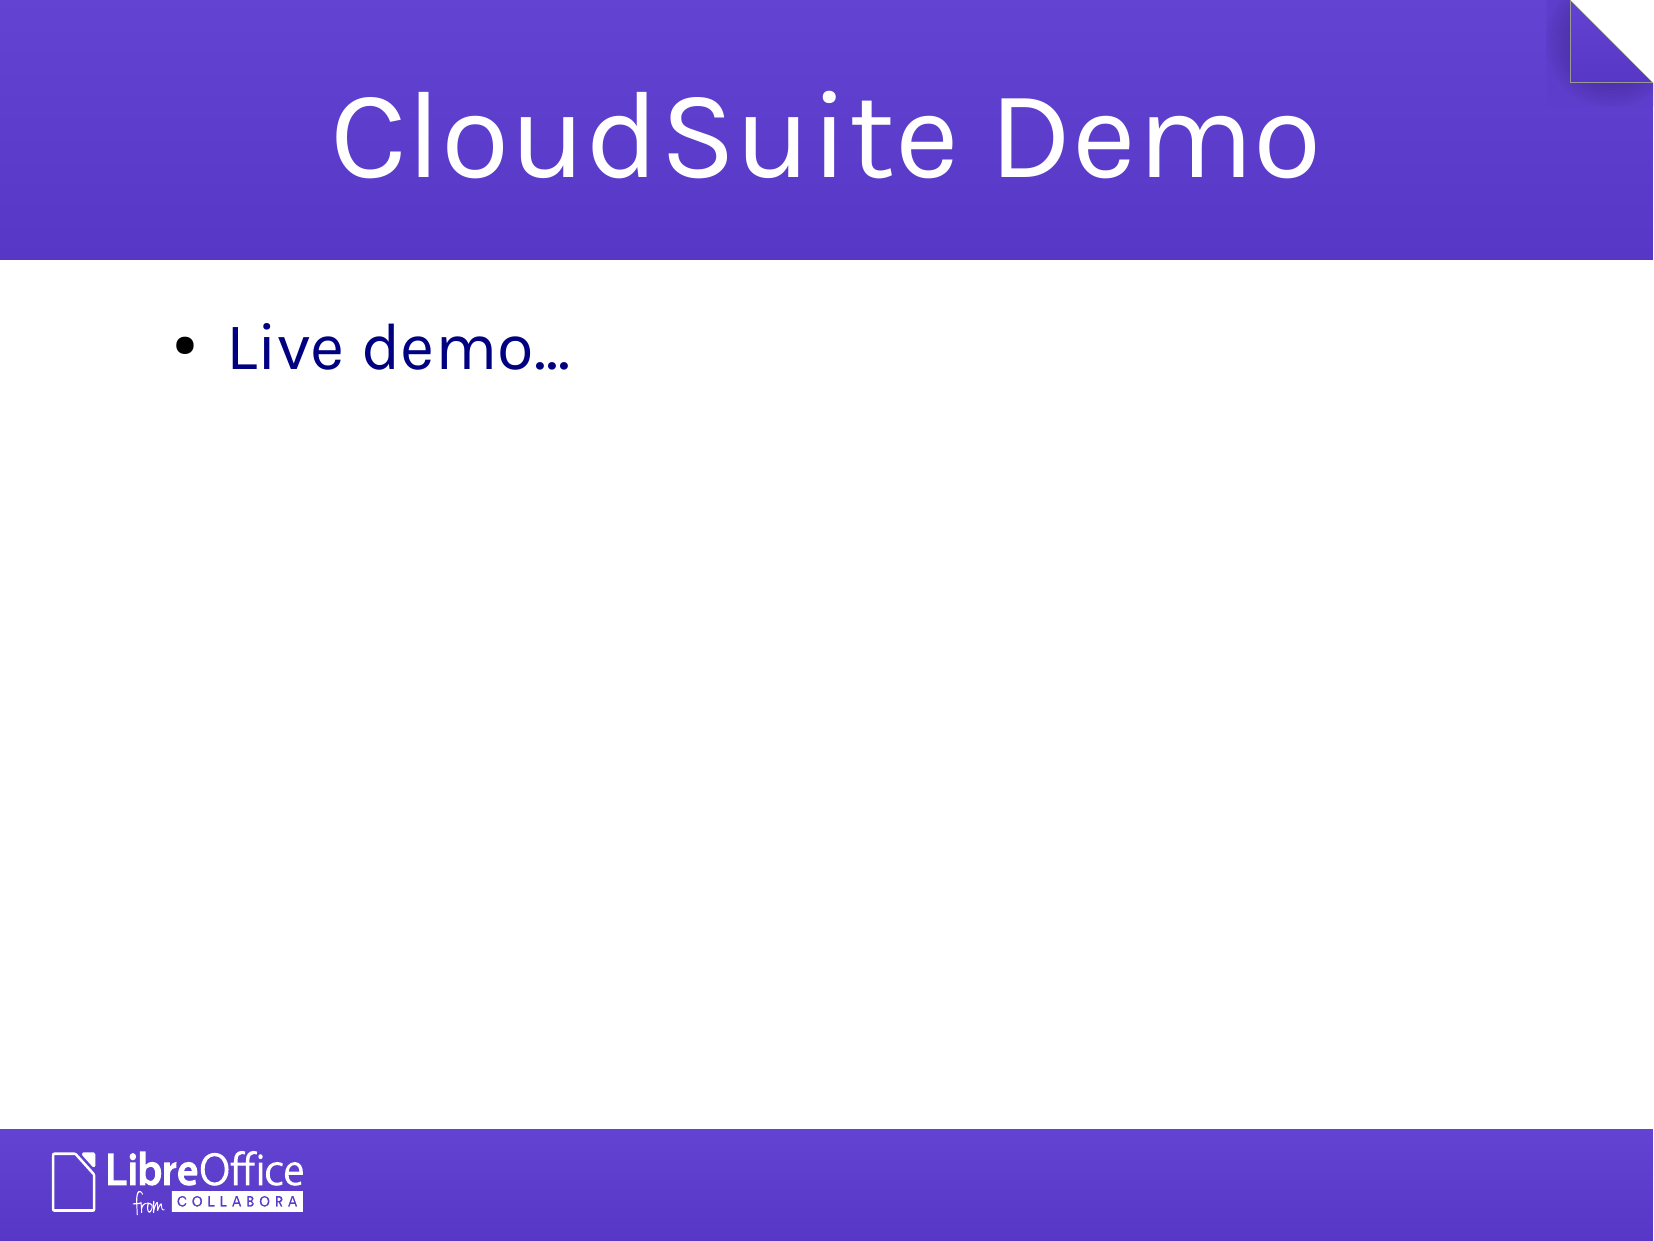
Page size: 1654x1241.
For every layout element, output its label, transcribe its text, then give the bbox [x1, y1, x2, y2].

title CloudSuite Demo [165, 62, 1488, 209]
list Live demo... [155, 308, 1535, 1087]
